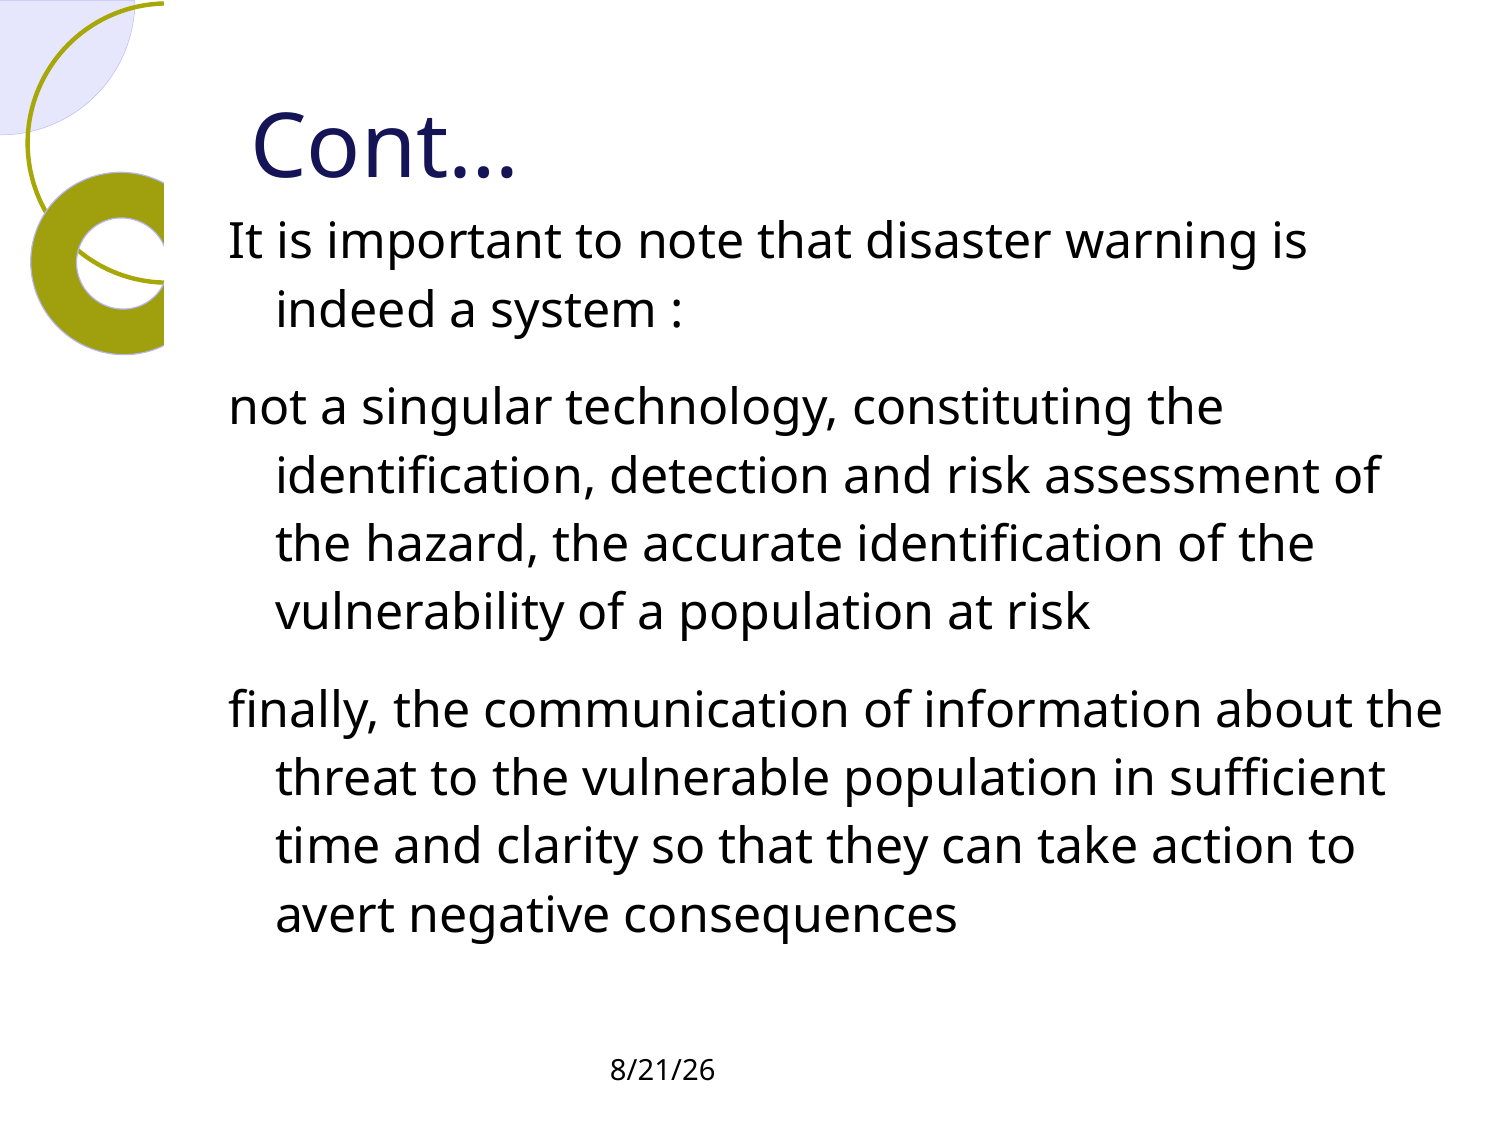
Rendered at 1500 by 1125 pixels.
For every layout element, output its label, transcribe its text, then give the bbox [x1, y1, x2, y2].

title Cont… [235, 33, 1466, 190]
list It is important to note that disaster warning is indeed a system : not a singular technology, constituting the identification, detection and risk assessment of the hazard, the accurate identification of the vulnerability of a population at risk finally, the communication of information about the threat to the vulnerable population in sufficient time and clarity so that they can take action to avert negative consequences [200, 190, 1466, 956]
